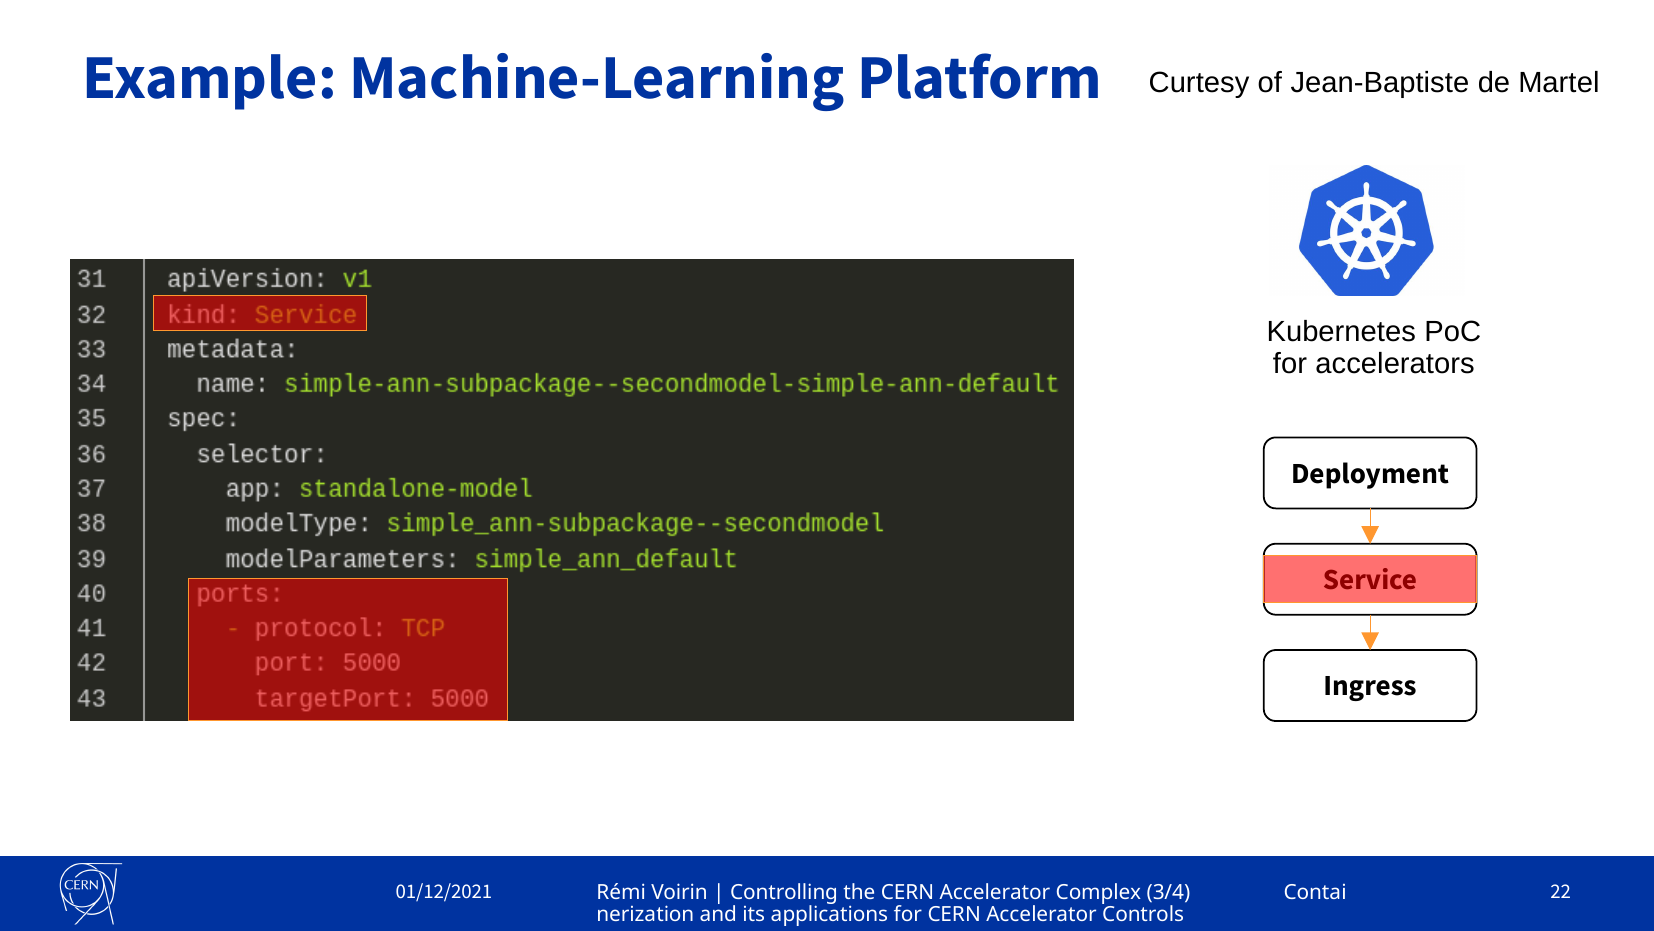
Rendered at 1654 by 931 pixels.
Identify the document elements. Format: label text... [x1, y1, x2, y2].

text_box [1263, 555, 1477, 603]
picture [70, 259, 1074, 721]
text_box Ingress [1263, 650, 1477, 722]
text_box [188, 578, 508, 721]
picture [56, 859, 127, 928]
text_box Kubernetes PoC for accelerators [1251, 307, 1536, 388]
text_box Service [1263, 603, 1477, 615]
picture [1269, 165, 1465, 296]
text_box Service [1263, 543, 1477, 555]
text_box Curtesy of Jean-Baptiste de Martel [1133, 59, 1616, 111]
title Example: Machine-Learning Platform [82, 37, 1571, 193]
text_box [153, 295, 367, 331]
text_box Deployment [1263, 437, 1477, 509]
